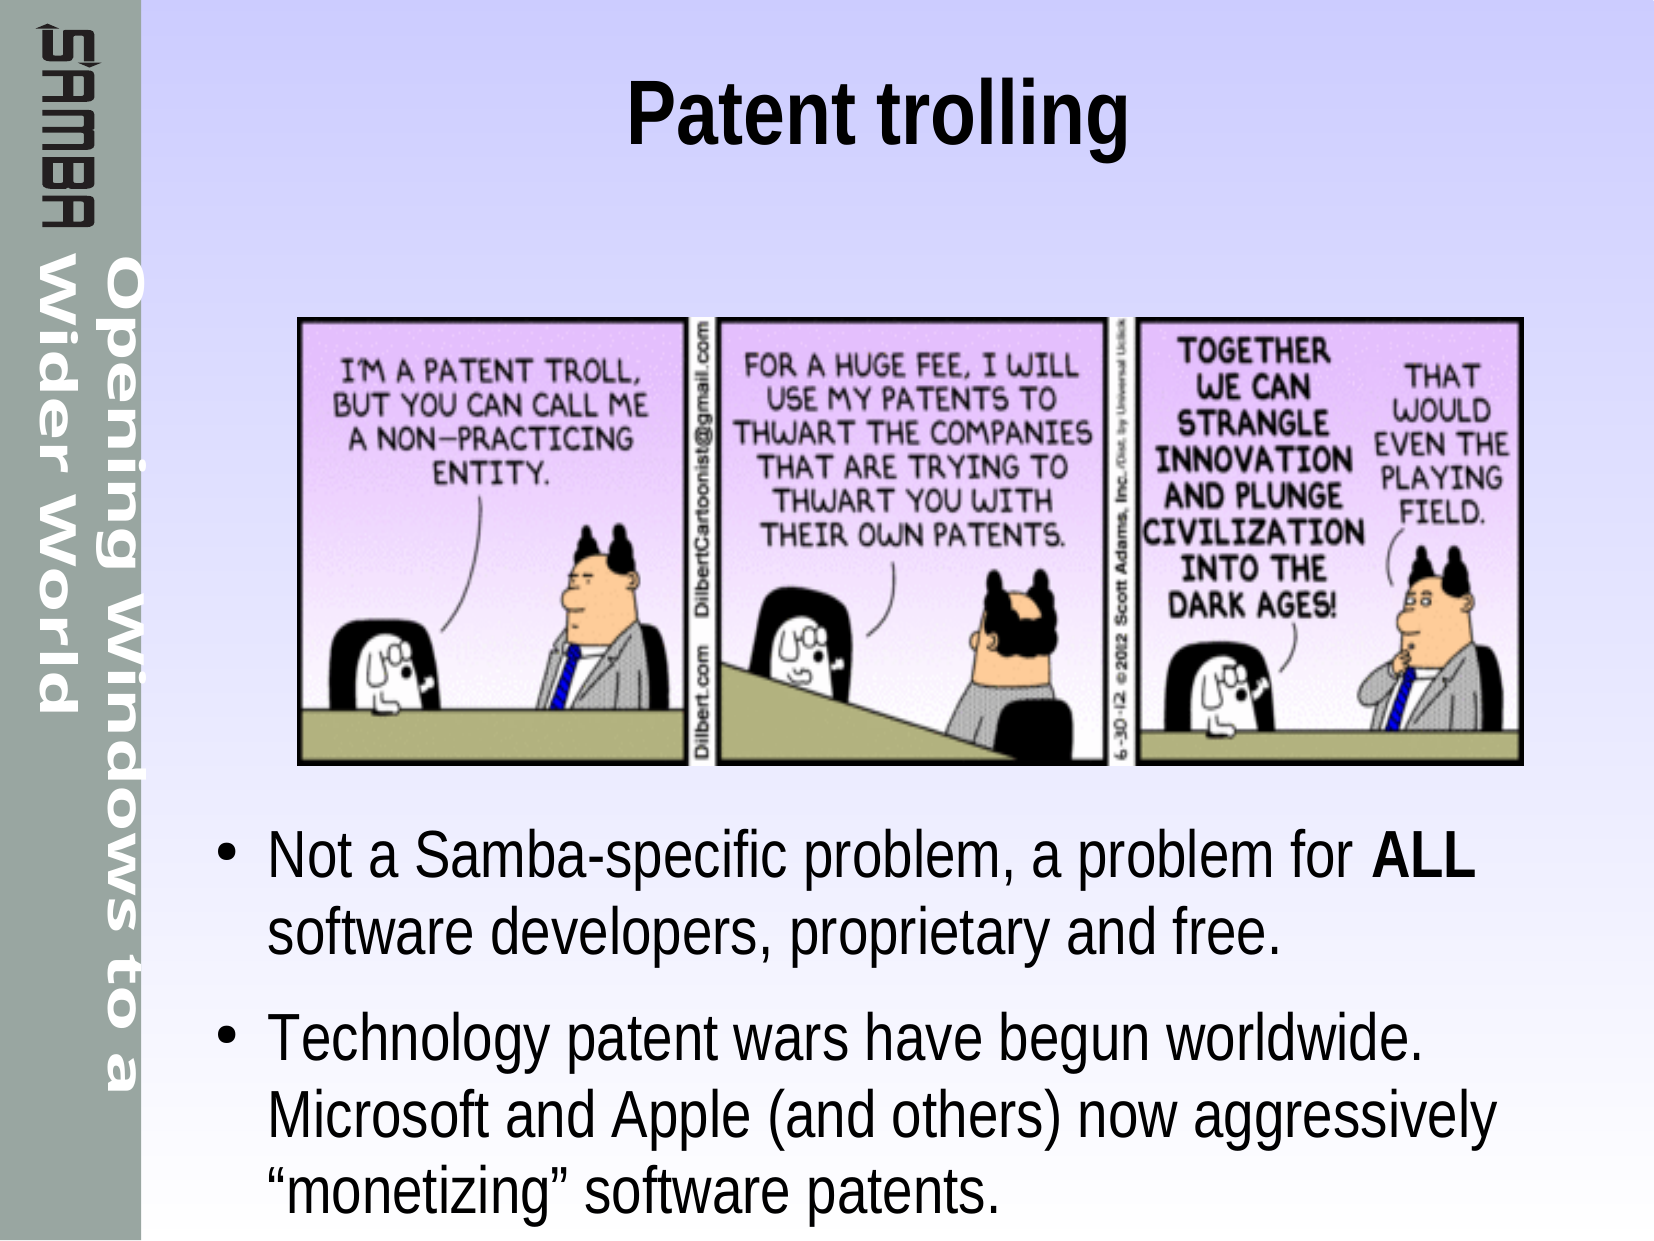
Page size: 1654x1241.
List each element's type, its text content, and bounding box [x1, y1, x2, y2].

title Patent trolling [173, 31, 1586, 191]
list Not a Samba-specific problem, a problem for ALL software developers, proprietary and free. Technology patent wars have begun worldwide. Microsoft and Apple (and others) now aggressively “monetizing” software patents. [197, 814, 1611, 1222]
picture [297, 317, 1524, 767]
